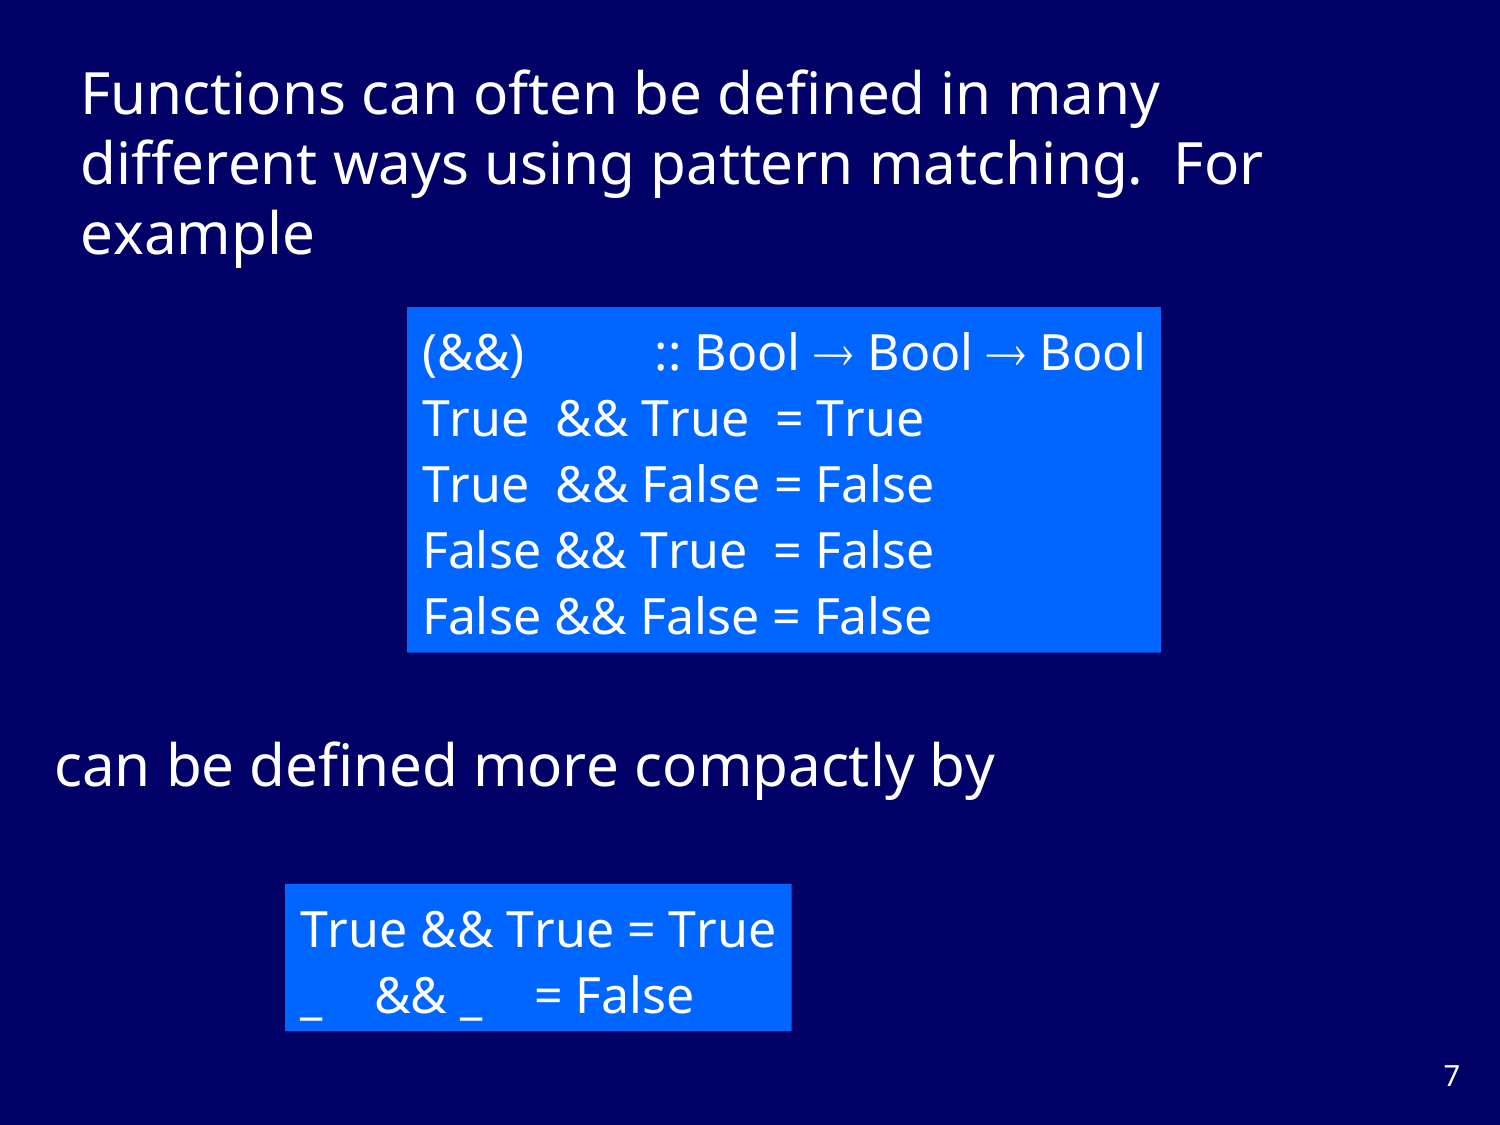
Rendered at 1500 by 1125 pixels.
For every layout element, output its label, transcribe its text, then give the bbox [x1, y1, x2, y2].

text_box Functions can often be defined in many different ways using pattern matching. For example [65, 48, 1427, 274]
text_box (&&) :: Bool  Bool  Bool True && True = True True && False = False False && True = False False && False = False [407, 307, 1161, 653]
text_box can be defined more compactly by [39, 720, 1011, 807]
text_box <number> [1374, 1049, 1476, 1101]
text_box True && True = True _ && _ = False [285, 883, 792, 1032]
